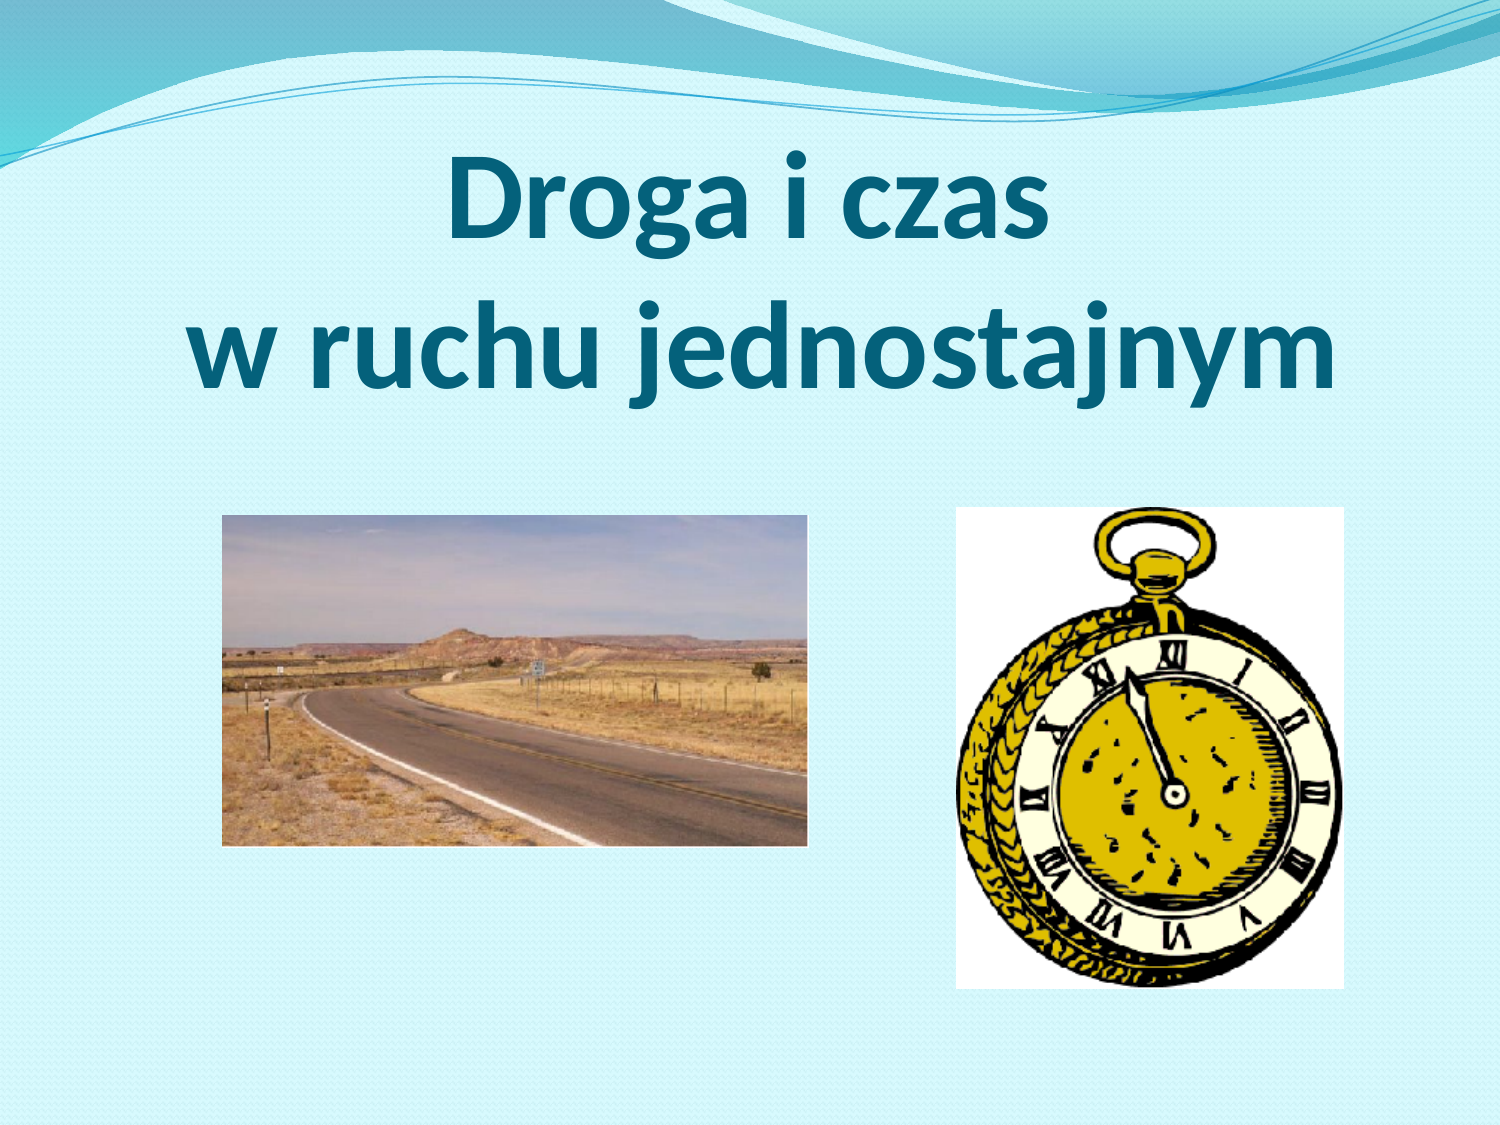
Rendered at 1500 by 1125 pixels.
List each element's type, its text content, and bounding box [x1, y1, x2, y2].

title Droga i czas w ruchu jednostajnym [106, 42, 1395, 414]
picture [0, 0, 1500, 1125]
